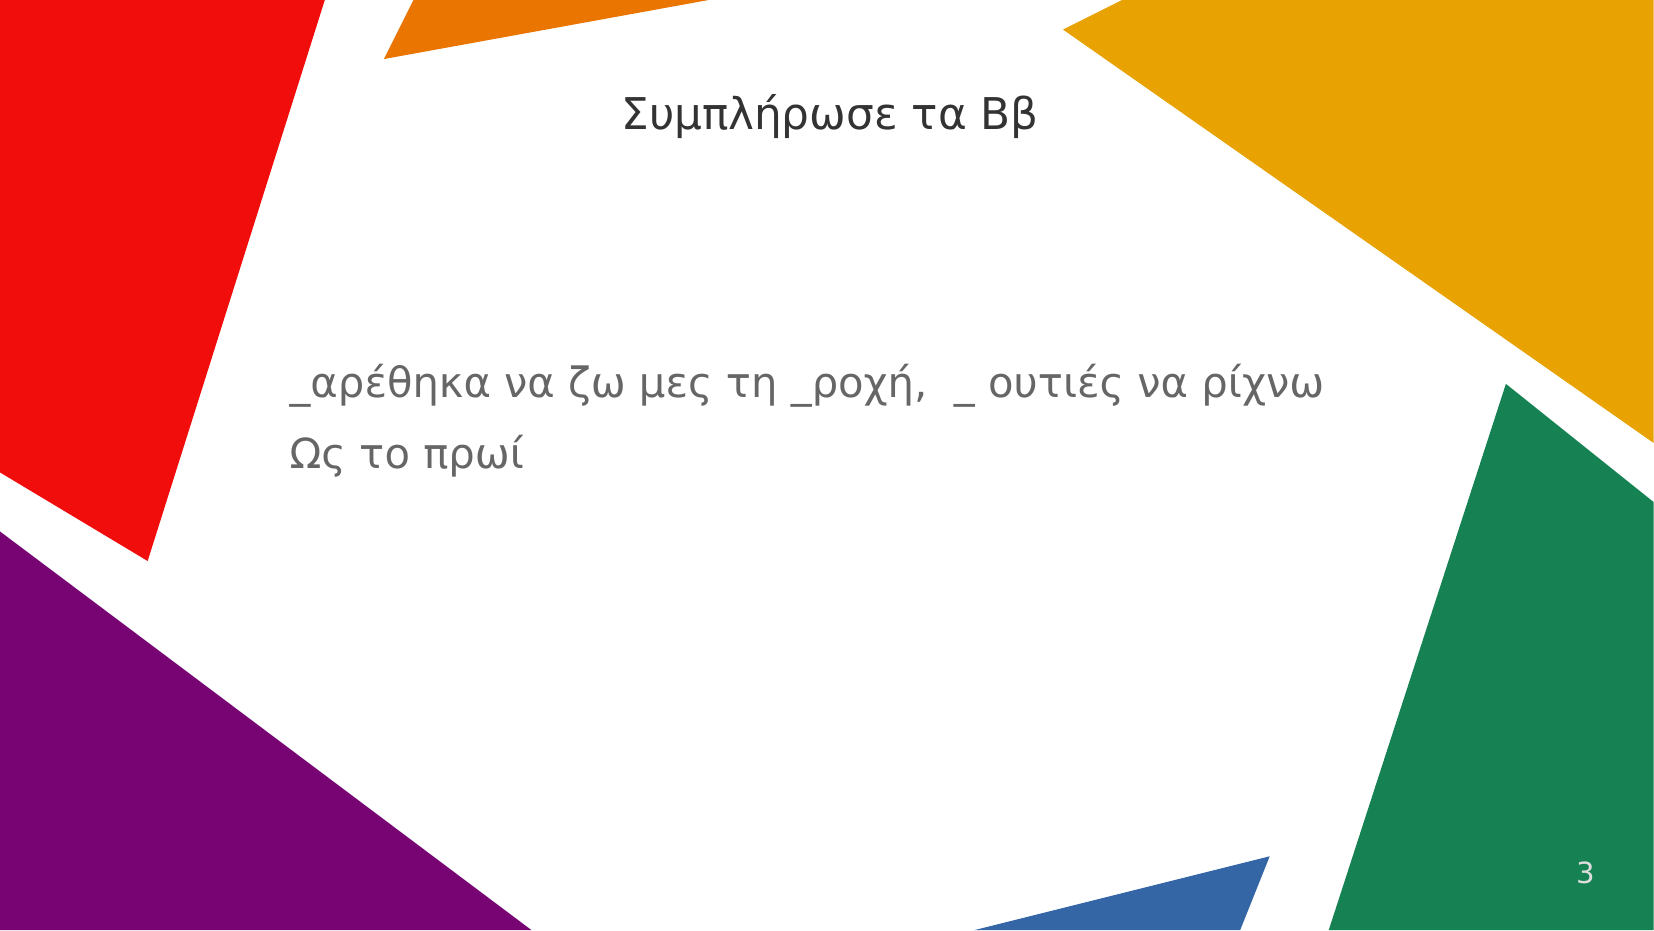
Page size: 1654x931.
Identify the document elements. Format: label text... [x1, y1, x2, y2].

list _αρέθηκα να ζω μες τη _ροχή, _ ουτιές να ρίχνω Ως το πρωί [289, 217, 1372, 817]
title Συμπλήρωσε τα Ββ [289, 37, 1372, 193]
